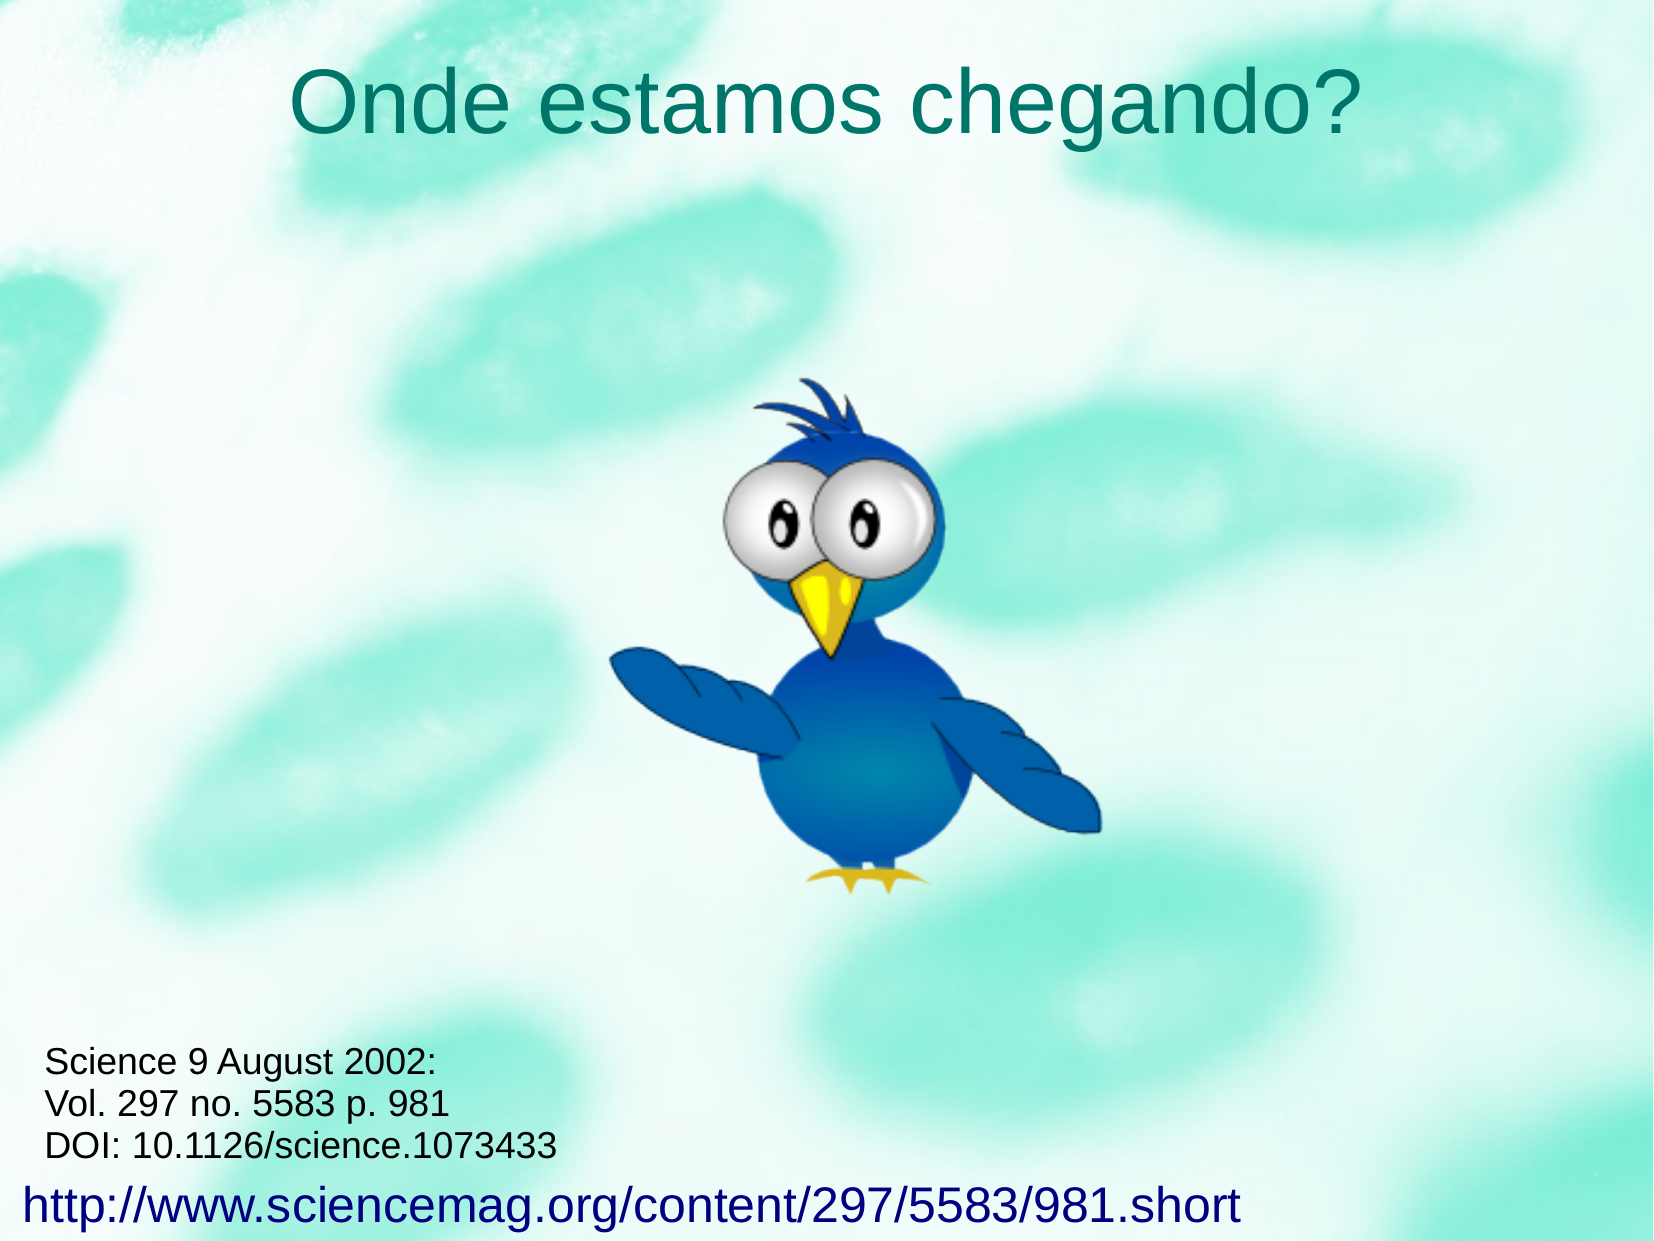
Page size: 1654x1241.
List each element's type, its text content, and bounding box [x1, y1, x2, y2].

picture [0, 0, 1654, 1241]
text_box Science 9 August 2002: Vol. 297 no. 5583 p. 981 DOI: 10.1126/science.1073433 [29, 1033, 586, 1175]
title Onde estamos chegando? [82, 49, 1571, 257]
text_box http://www.sciencemag.org/content/297/5583/981.short [7, 1169, 1329, 1241]
